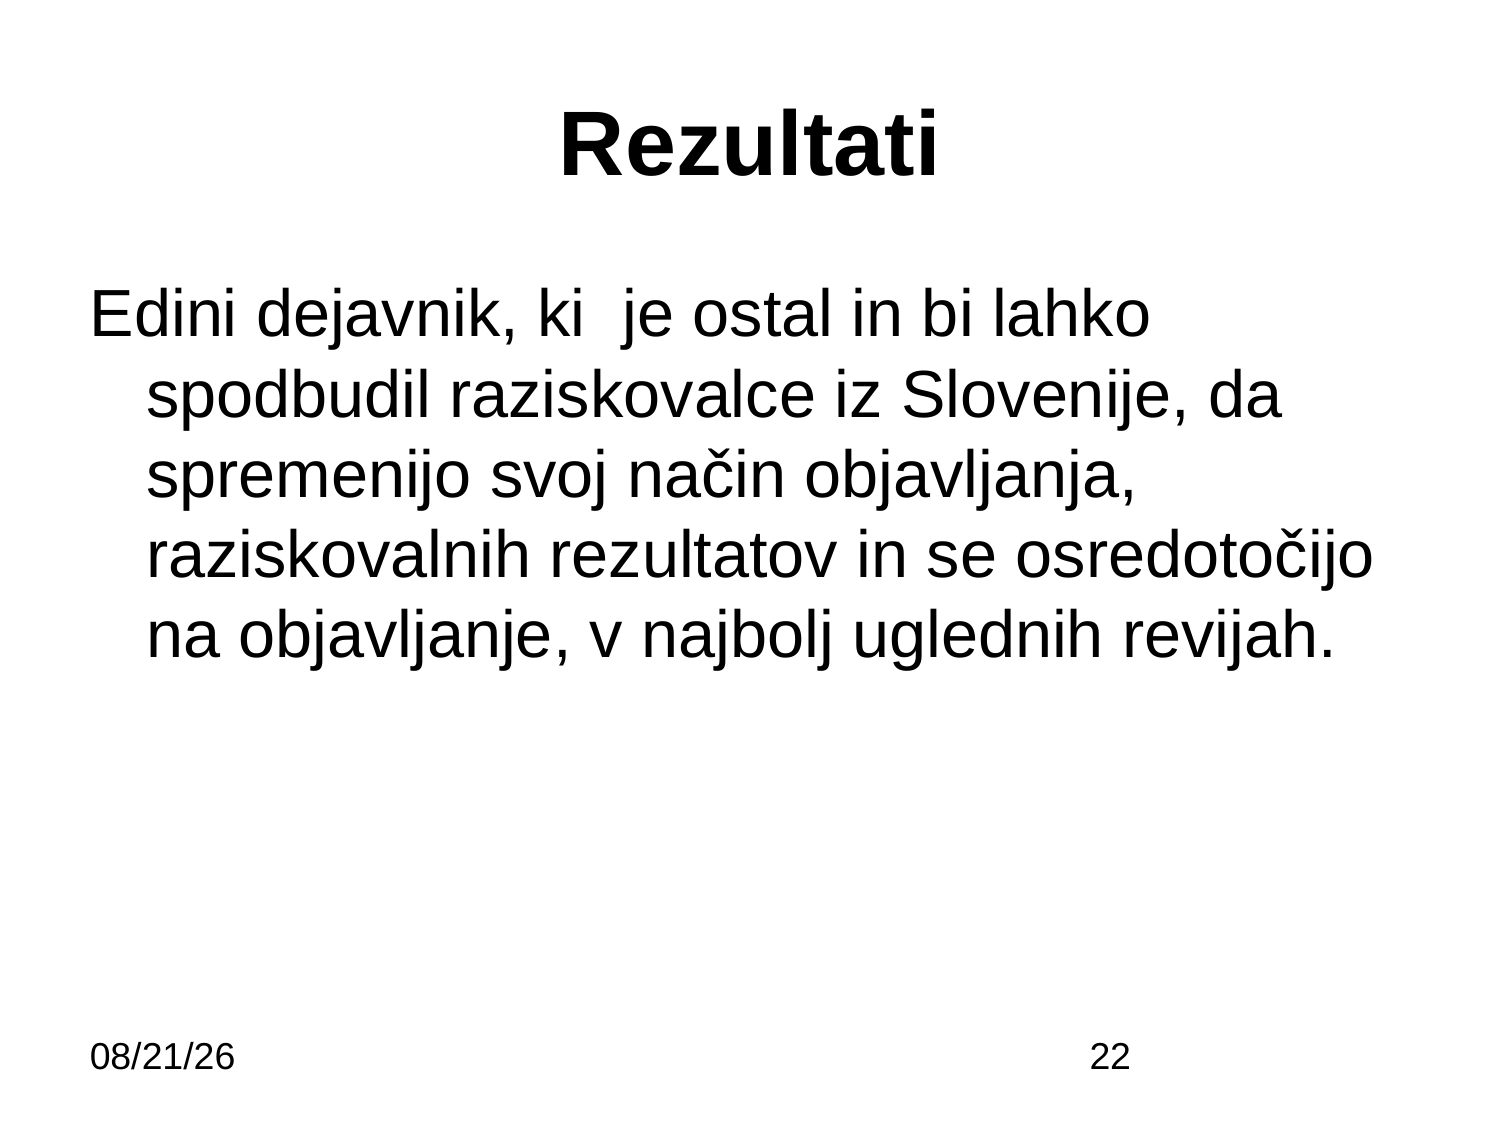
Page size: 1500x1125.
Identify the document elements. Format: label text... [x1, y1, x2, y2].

title Rezultati [75, 45, 1426, 233]
list Edini dejavnik, ki je ostal in bi lahko spodbudil raziskovalce iz Slovenije, da spremenijo svoj način objavljanja, raziskovalnih rezultatov in se osredotočijo na objavljanje, v najbolj uglednih revijah. [75, 262, 1426, 1006]
